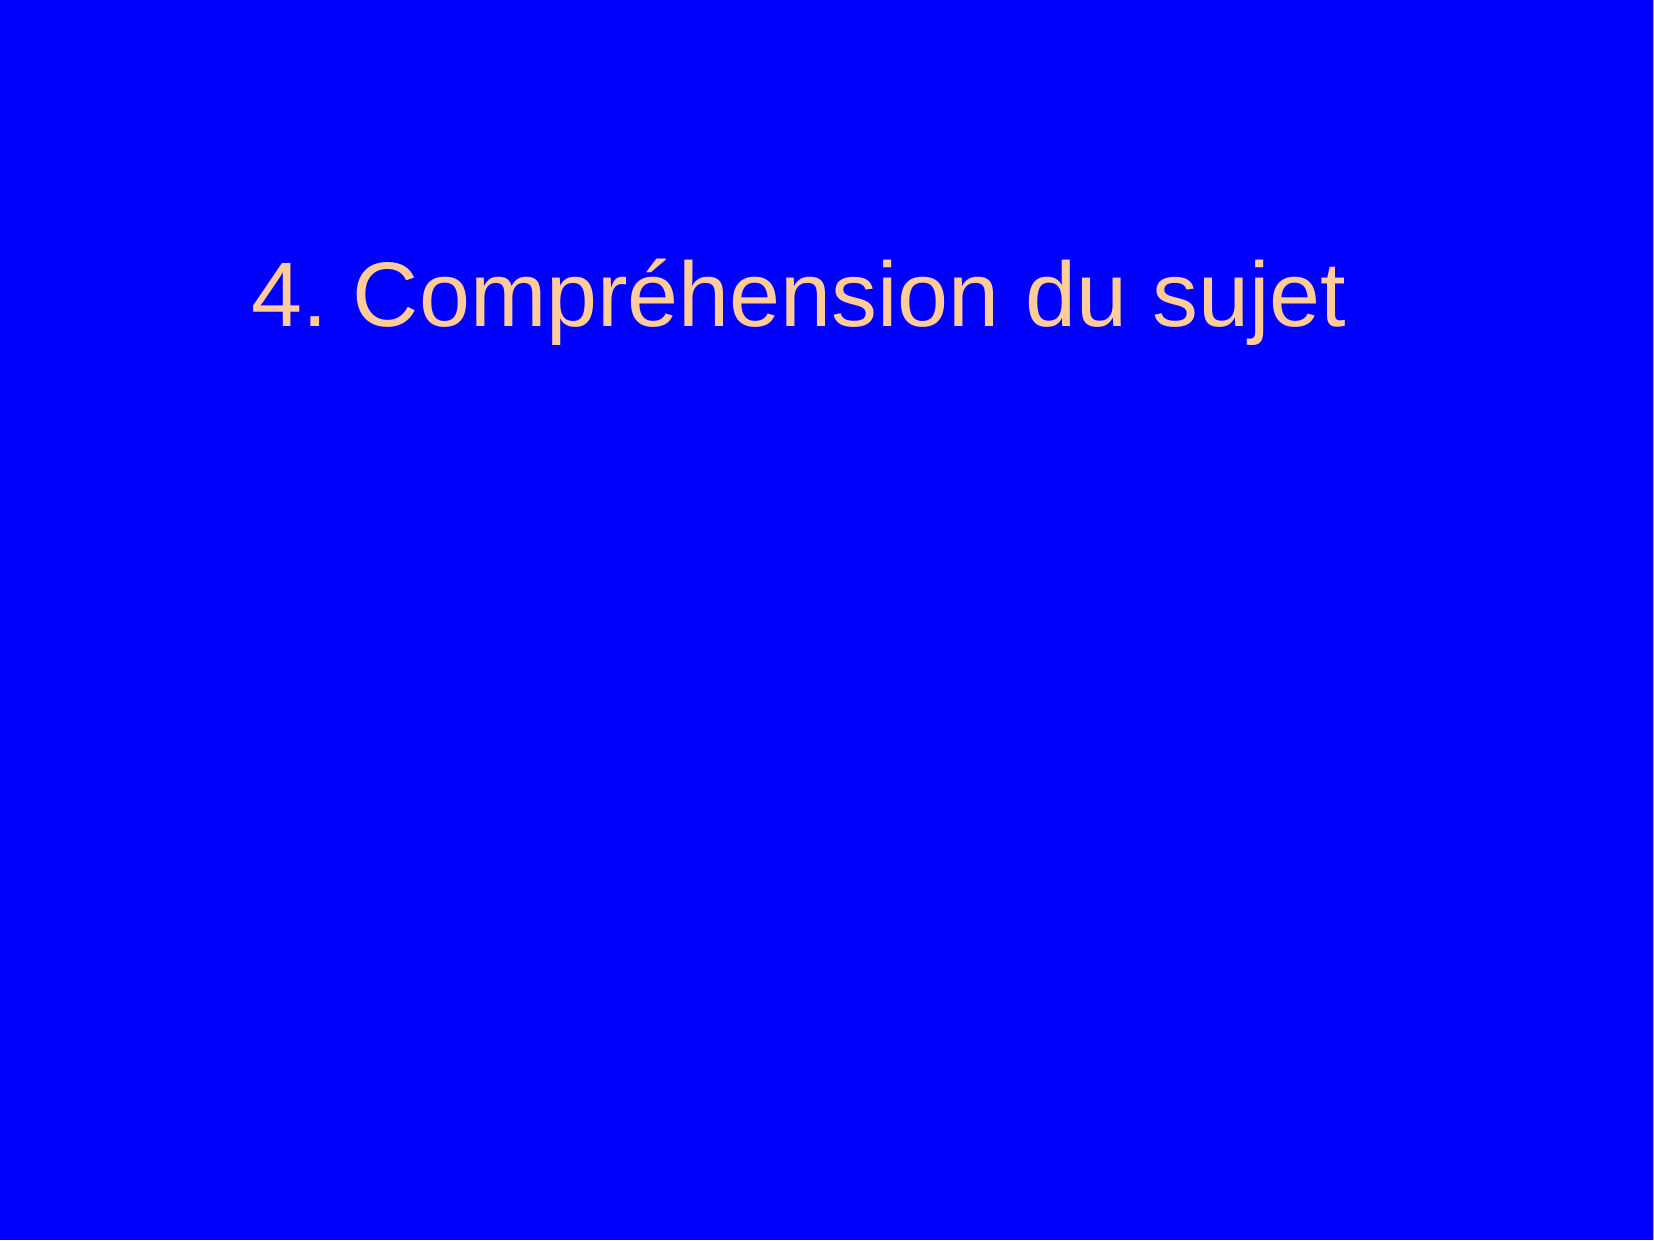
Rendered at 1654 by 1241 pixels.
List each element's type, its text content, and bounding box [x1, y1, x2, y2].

text_box 4. Compréhension du sujet [236, 236, 1388, 354]
